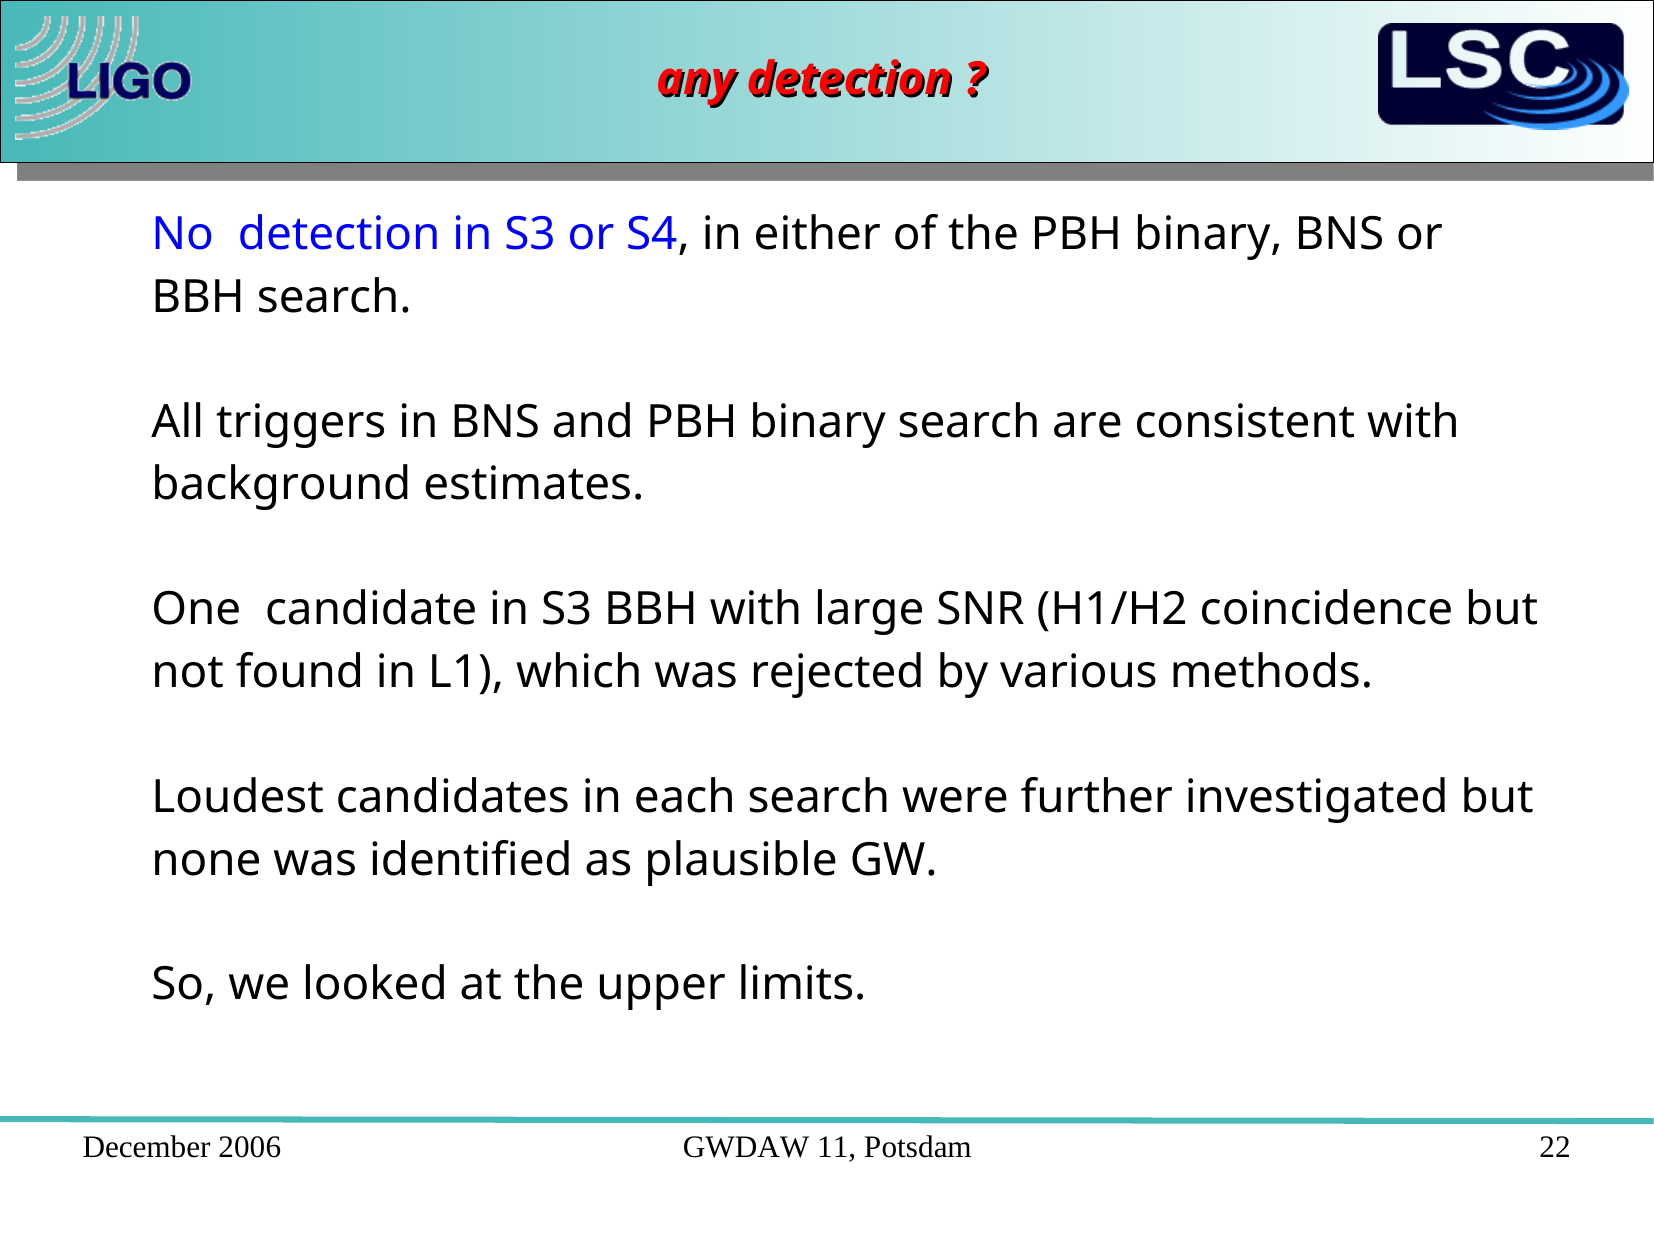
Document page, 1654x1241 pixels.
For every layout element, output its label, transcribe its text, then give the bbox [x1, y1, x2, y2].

text_box No detection in S3 or S4, in either of the PBH binary, BNS or BBH search. All triggers in BNS and PBH binary search are consistent with background estimates. One candidate in S3 BBH with large SNR (H1/H2 coincidence but not found in L1), which was rejected by various methods. Loudest candidates in each search were further investigated but none was identified as plausible GW. So, we looked at the upper limits. [136, 193, 1559, 927]
picture [15, 16, 192, 140]
text_box any detection ? [641, 38, 1059, 110]
picture [1378, 23, 1629, 130]
